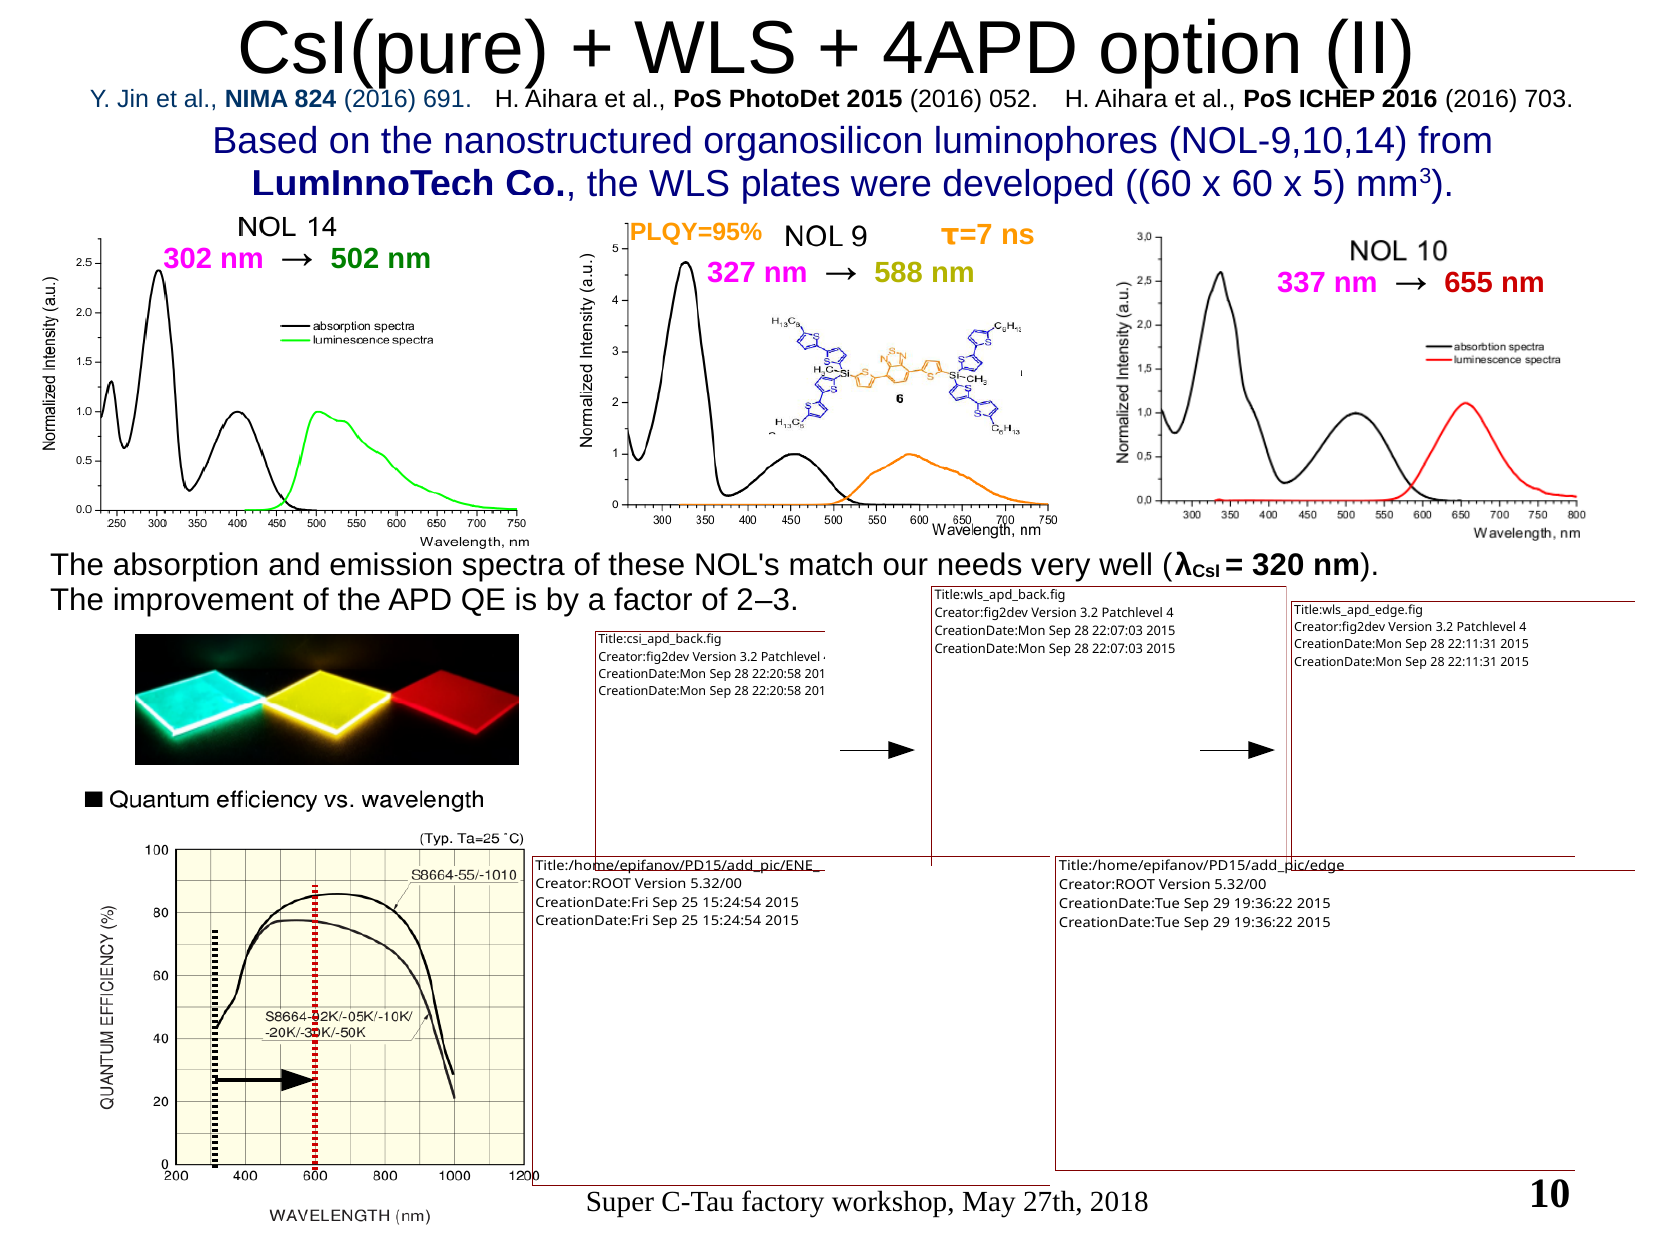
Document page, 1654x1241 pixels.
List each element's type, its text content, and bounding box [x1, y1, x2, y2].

picture [135, 634, 519, 766]
text_box PLQY=95% [615, 209, 800, 253]
picture [31, 195, 551, 540]
text_box Y. Jin et al., NIMA 824 (2016) 691. [75, 77, 487, 121]
picture [577, 208, 1058, 540]
text_box 337 nm → 655 nm [1262, 240, 1561, 311]
text_box 327 nm → 588 nm [692, 229, 991, 301]
text_box 302 nm → 502 nm [148, 216, 447, 287]
text_box Based on the nanostructured organosilicon luminophores (NOL-9,10,14) from LumInnoTech Co., the WLS plates were developed ((60 x 60 x 5) mm3). [90, 120, 1546, 210]
title CsI(pure) + WLS + 4APD option (II) [82, 5, 1571, 77]
text_box H. Aihara et al., PoS ICHEP 2016 (2016) 703. [1050, 77, 1589, 120]
text_box H. Aihara et al., PoS PhotoDet 2015 (2016) 052. [480, 77, 1050, 120]
text_box τ=7 ns [926, 209, 1051, 260]
picture [73, 585, 1636, 1231]
picture [1102, 209, 1605, 540]
text_box The absorption and emission spectra of these NOL's match our needs very well (λCsI = 320 nm). The improvement of the APD QE is by a factor of 2–3. [0, 540, 1636, 635]
